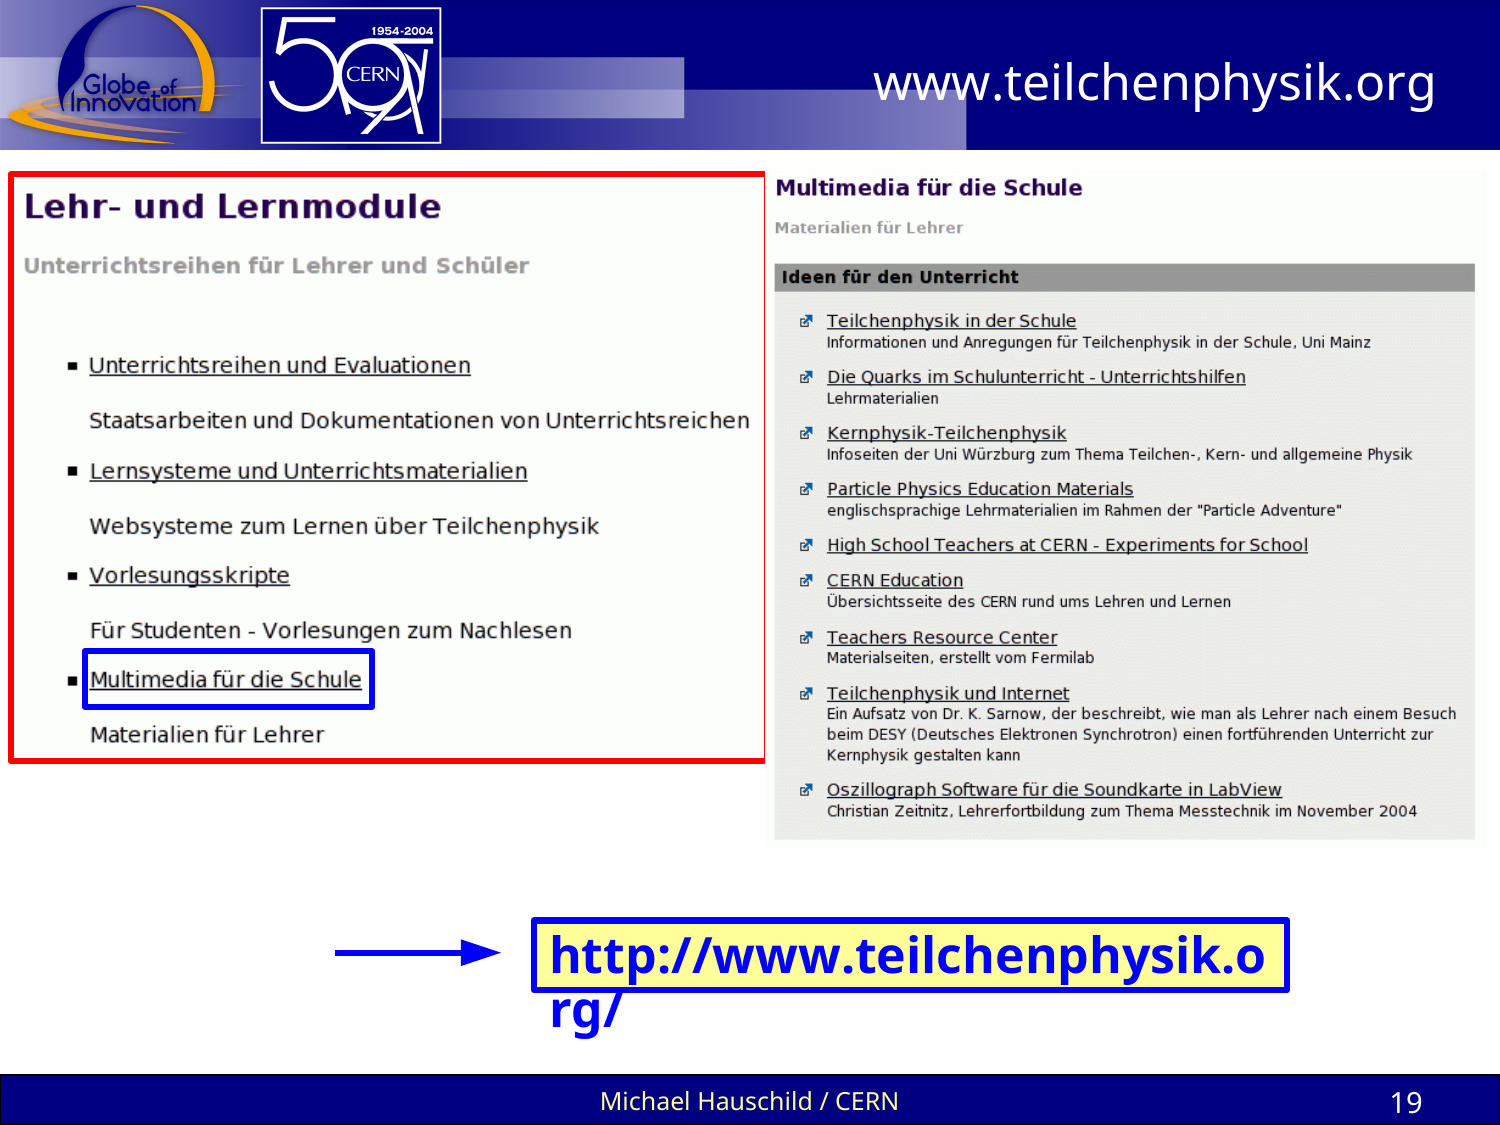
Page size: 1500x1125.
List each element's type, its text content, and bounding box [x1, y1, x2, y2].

picture [765, 170, 1486, 847]
title www.teilchenphysik.org [450, 37, 1438, 126]
text_box http://www.teilchenphysik.org/ [549, 920, 1286, 982]
text_box [533, 920, 1288, 991]
picture [0, 0, 1500, 150]
picture [13, 177, 764, 758]
